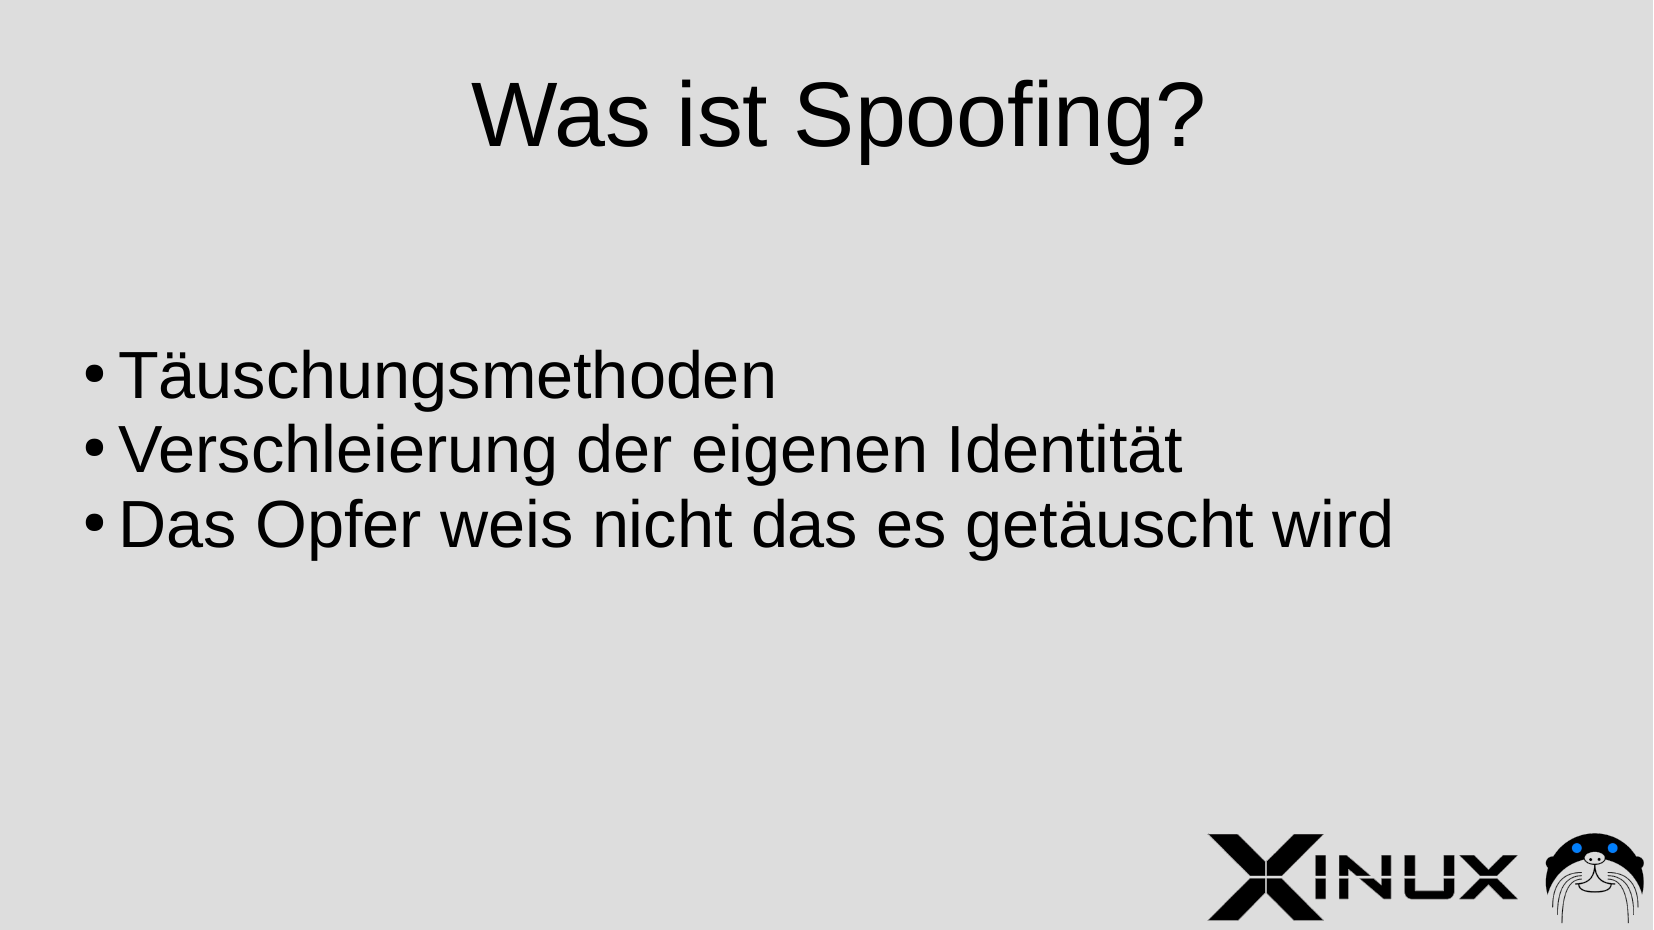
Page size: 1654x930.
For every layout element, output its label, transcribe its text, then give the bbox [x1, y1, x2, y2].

title Was ist Spoofing? [82, 37, 1571, 193]
subtitle Täuschungsmethoden Verschleierung der eigenen Identität Das Opfer weis nicht das es getäuscht wird [82, 217, 1571, 757]
picture [1200, 824, 1650, 930]
